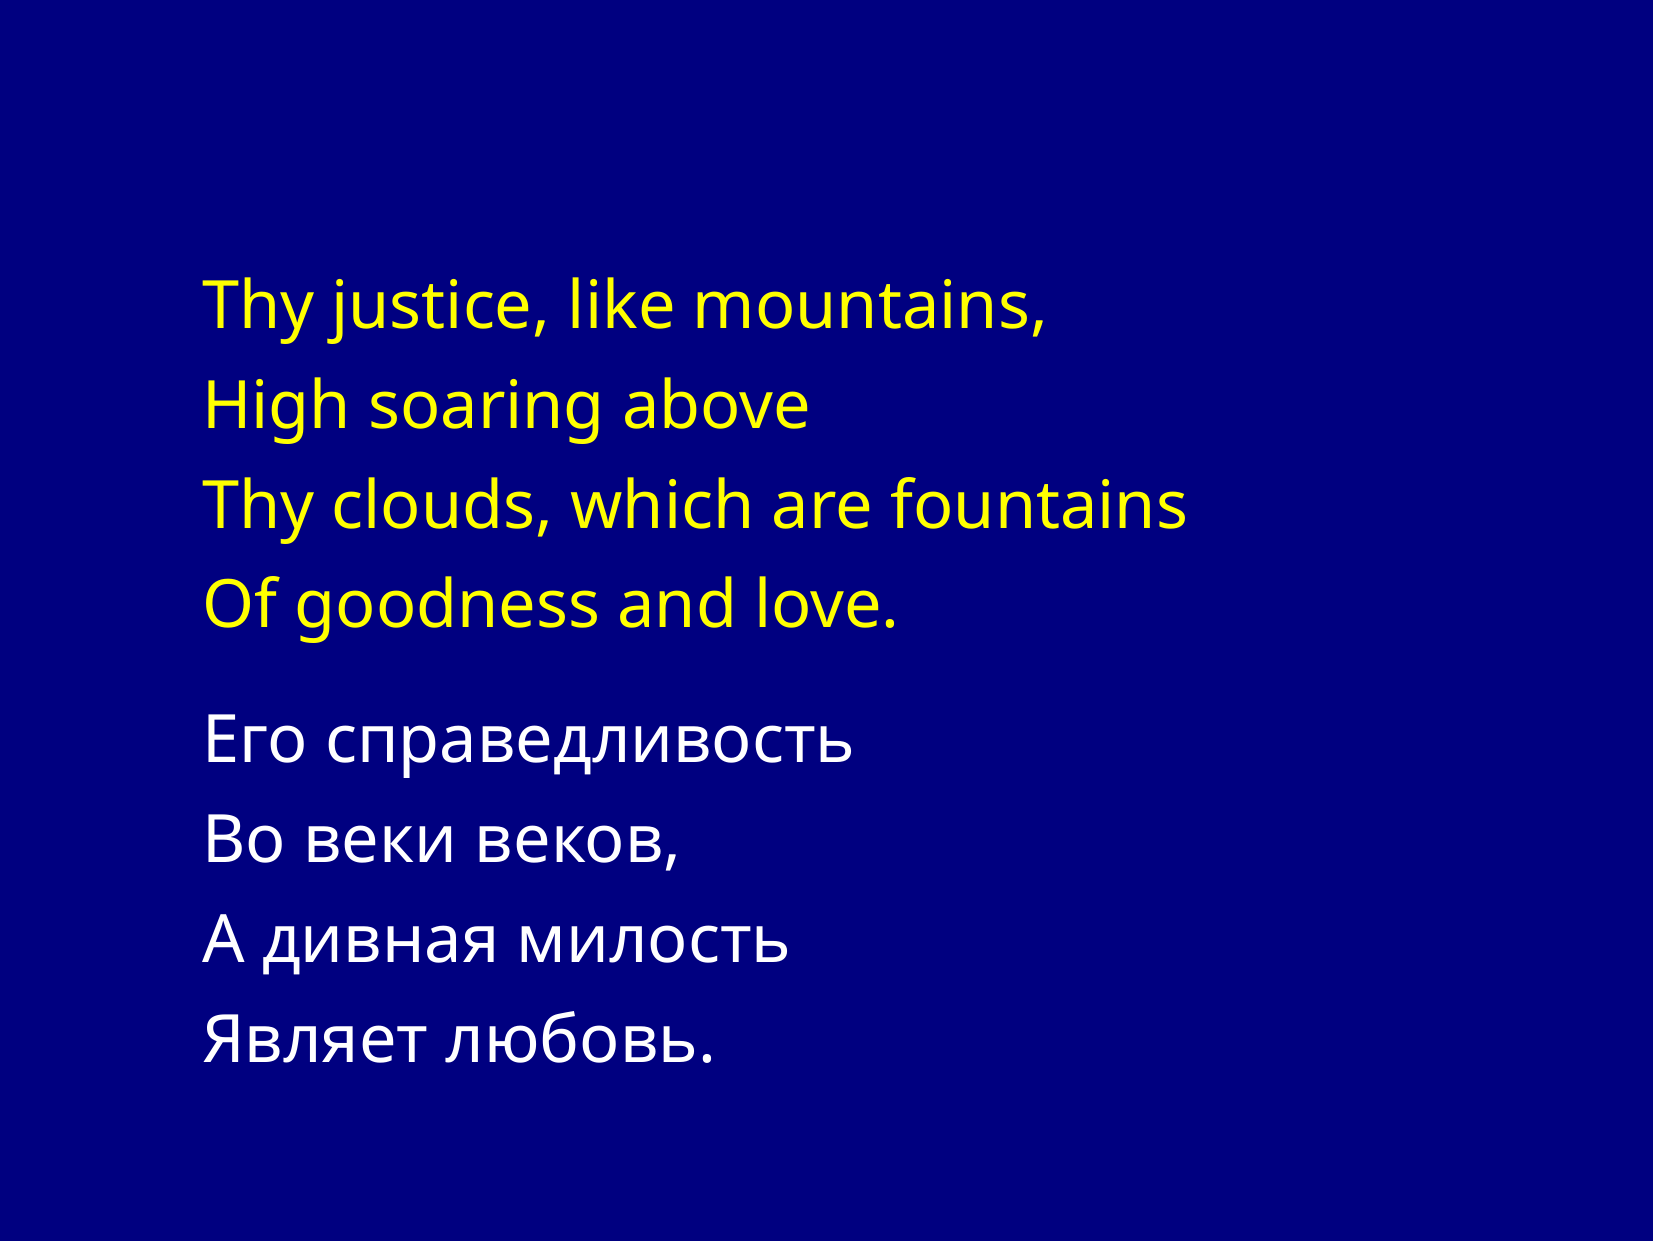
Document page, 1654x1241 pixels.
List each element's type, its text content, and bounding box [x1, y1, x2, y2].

text_box Thy justice, like mountains, High soaring above Thy clouds, which are fountains Of goodness and love. [75, 150, 1576, 638]
text_box Его справедливость Во веки веков, А дивная милость Являет любовь. [75, 675, 1576, 1163]
